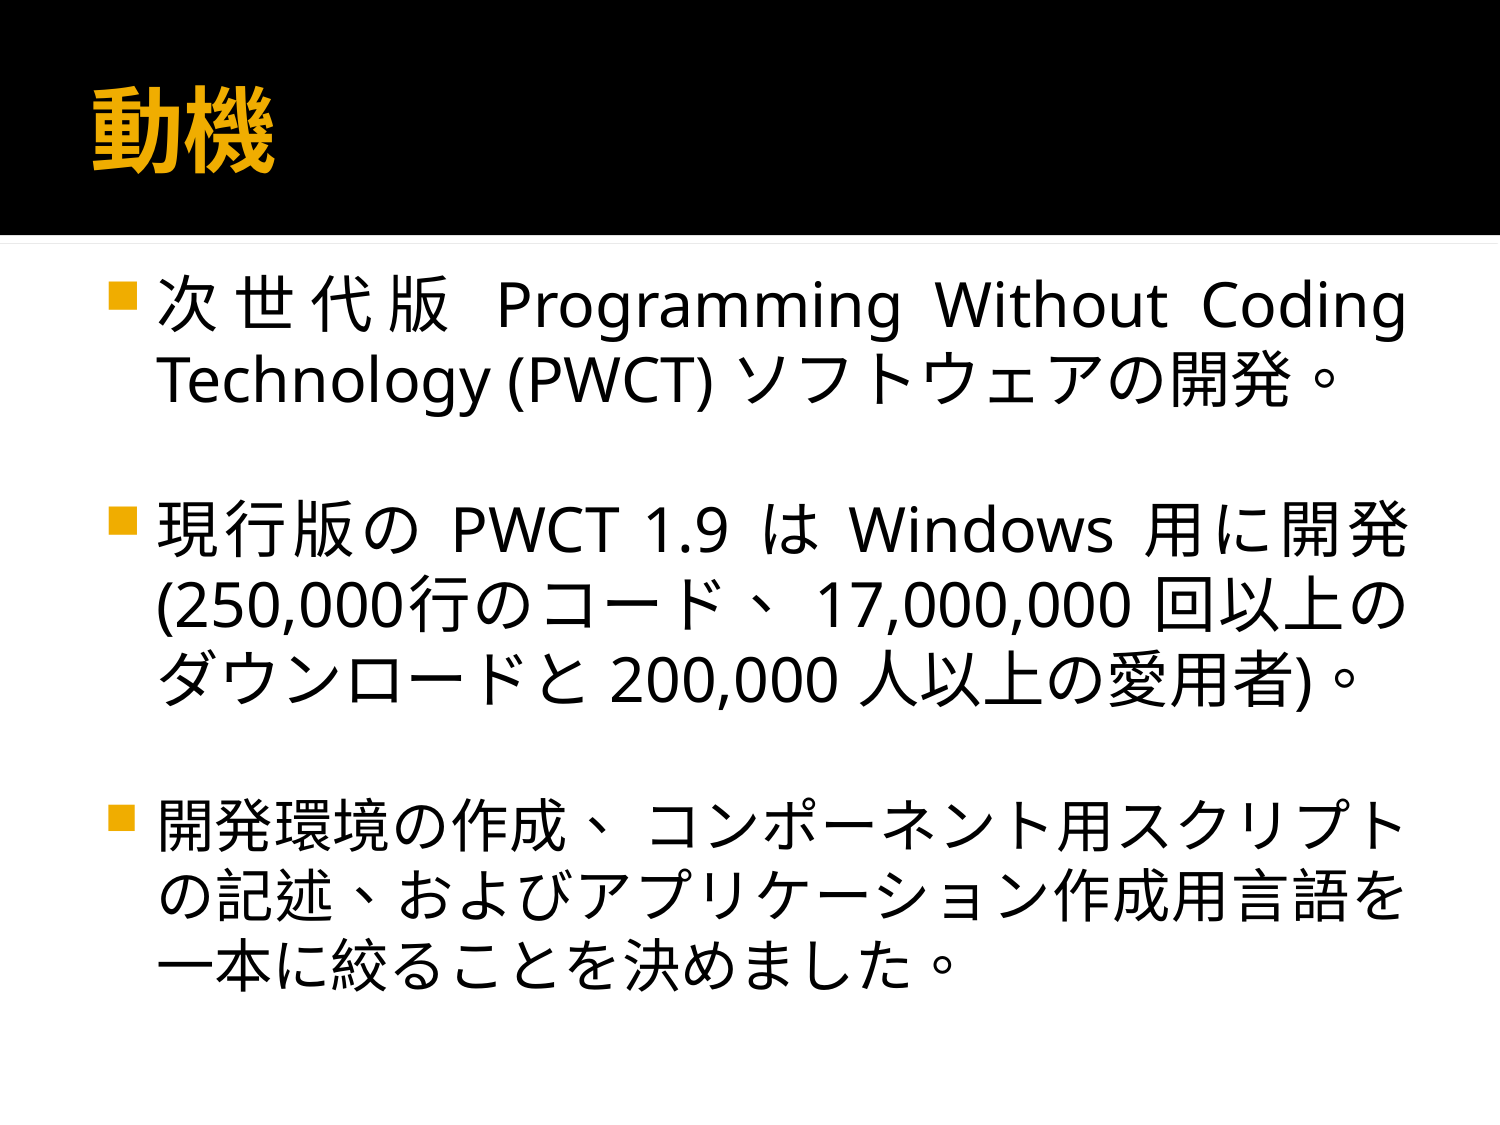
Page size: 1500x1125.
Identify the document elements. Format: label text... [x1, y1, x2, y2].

title 動機 [75, 25, 1425, 231]
list 次世代版 Programming Without Coding Technology (PWCT) ソフトウェアの開発。 現行版の PWCT 1.9 は Windows 用に開発 (250,000行のコード、 17,000,000 回以上のダウンロードと 200,000 人以上の愛用者)。 開発環境の作成、 コンポーネント用スクリプトの記述、およびアプリケーション作成用言語を一本に絞ることを決めました。 [75, 249, 1425, 1088]
